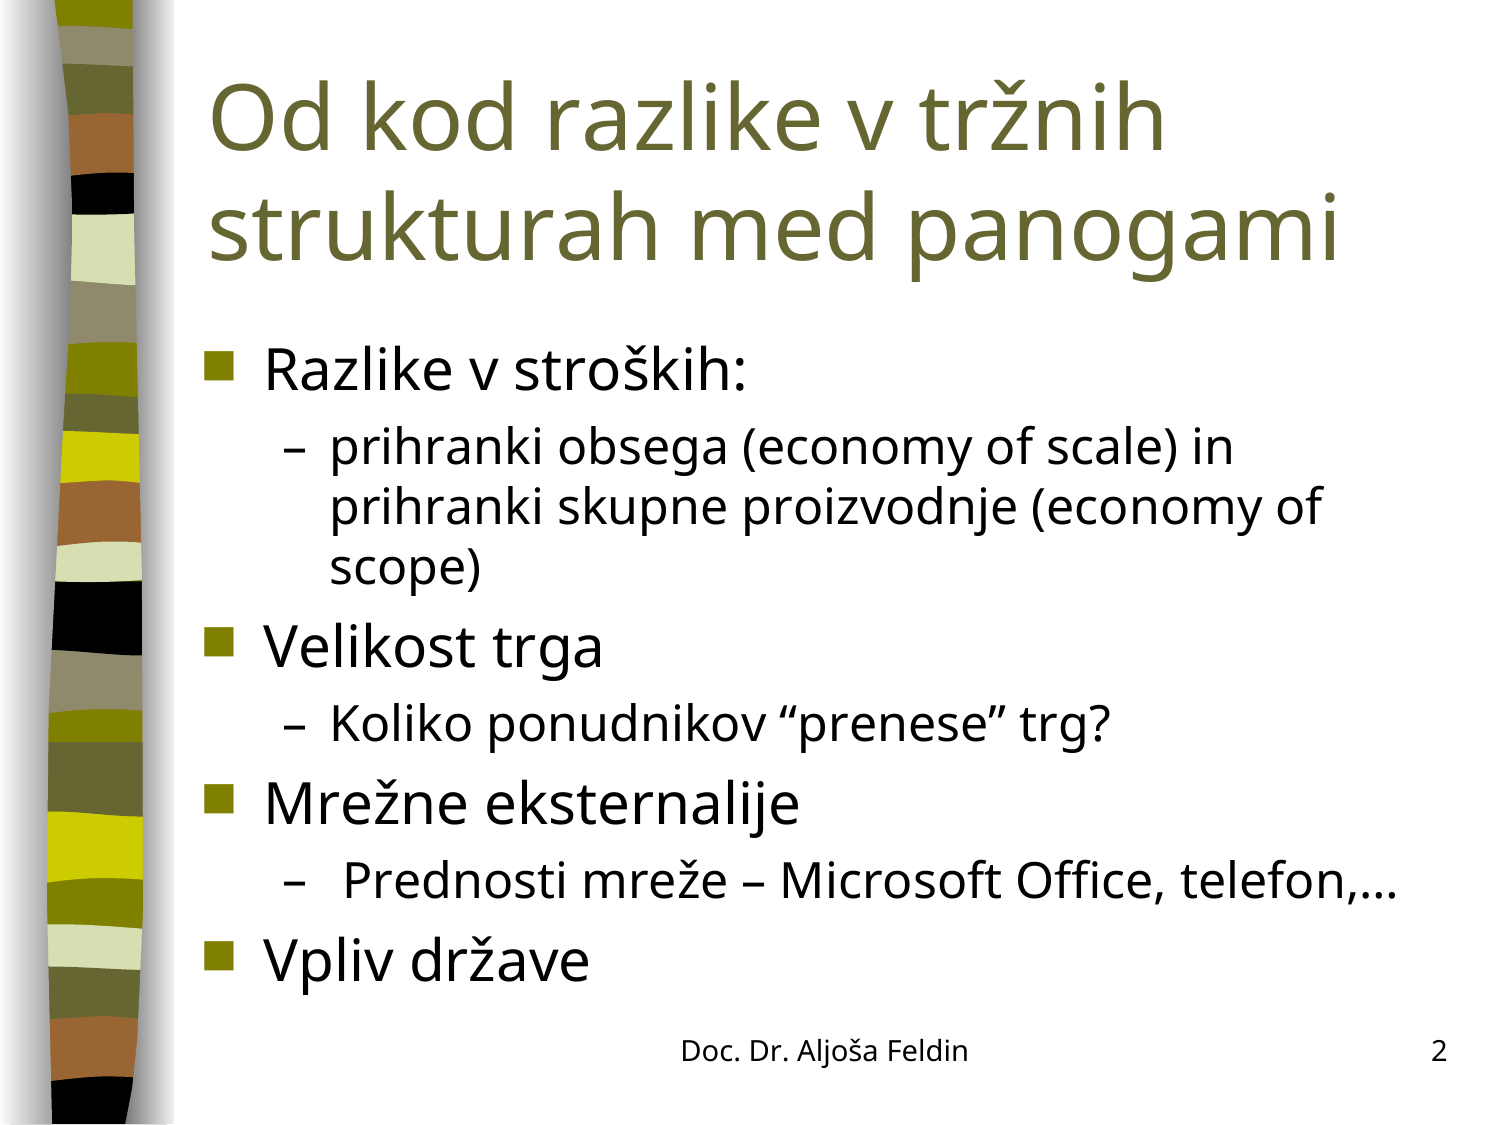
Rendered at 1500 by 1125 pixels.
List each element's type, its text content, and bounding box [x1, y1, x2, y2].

text_box <number> [1149, 1025, 1463, 1101]
title Od kod razlike v tržnih strukturah med panogami [192, 51, 1468, 287]
list Razlike v stroških: prihranki obsega (economy of scale) in prihranki skupne proizvodnje (economy of scope) Velikost trga Koliko ponudnikov “prenese” trg? Mrežne eksternalije Prednosti mreže – Microsoft Office, telefon,… Vpliv države [192, 324, 1468, 1001]
text_box Doc. Dr. Aljoša Feldin [587, 1025, 1063, 1101]
